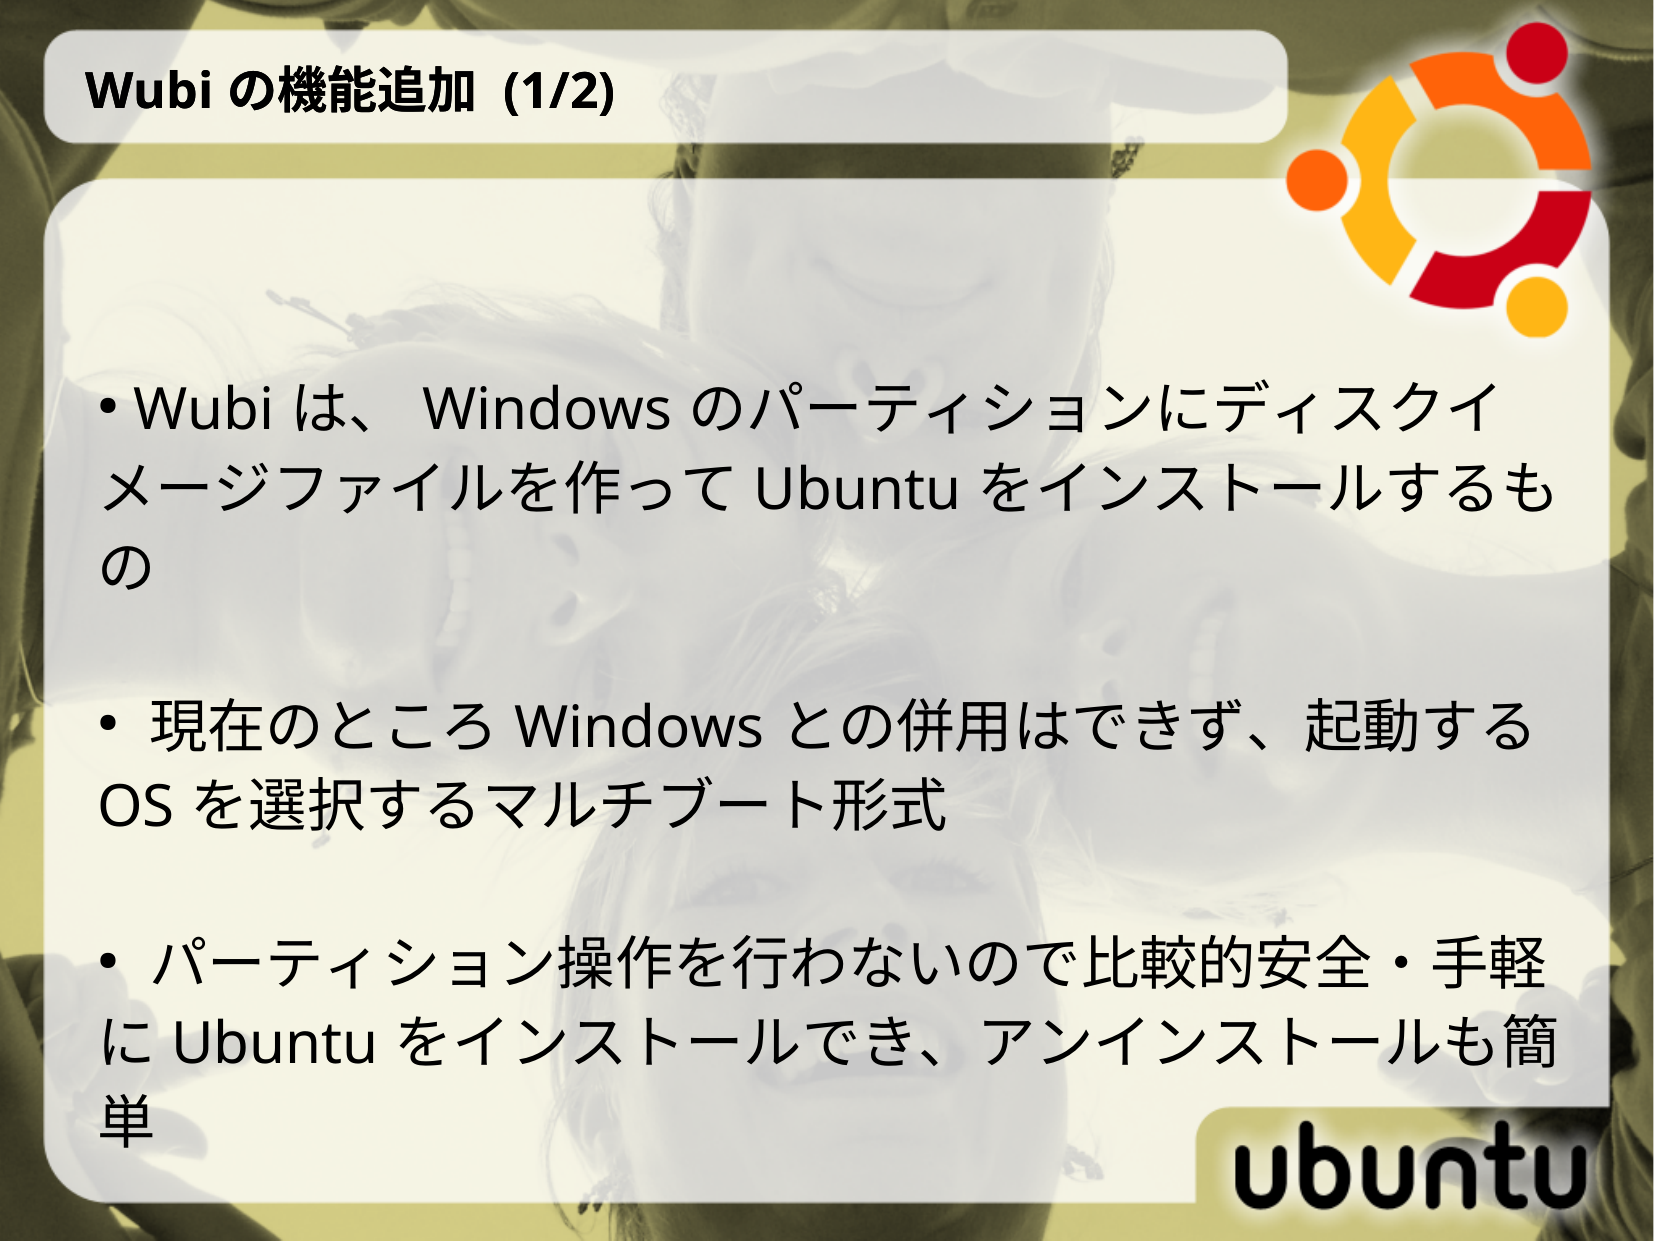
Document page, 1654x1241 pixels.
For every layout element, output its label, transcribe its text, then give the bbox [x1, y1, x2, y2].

picture [0, 0, 1654, 1241]
text_box Wubiの機能追加 (1/2) [70, 47, 703, 127]
text_box Wubiは、Windowsのパーティションにディスクイメージファイルを作ってUbuntuをインストールするもの 現在のところWindowsとの併用はできず、起動するOSを選択するマルチブート形式 パーティション操作を行わないので比較的安全・手軽にUbuntuをインストールでき、アンインストールも簡単 [82, 360, 1595, 1119]
